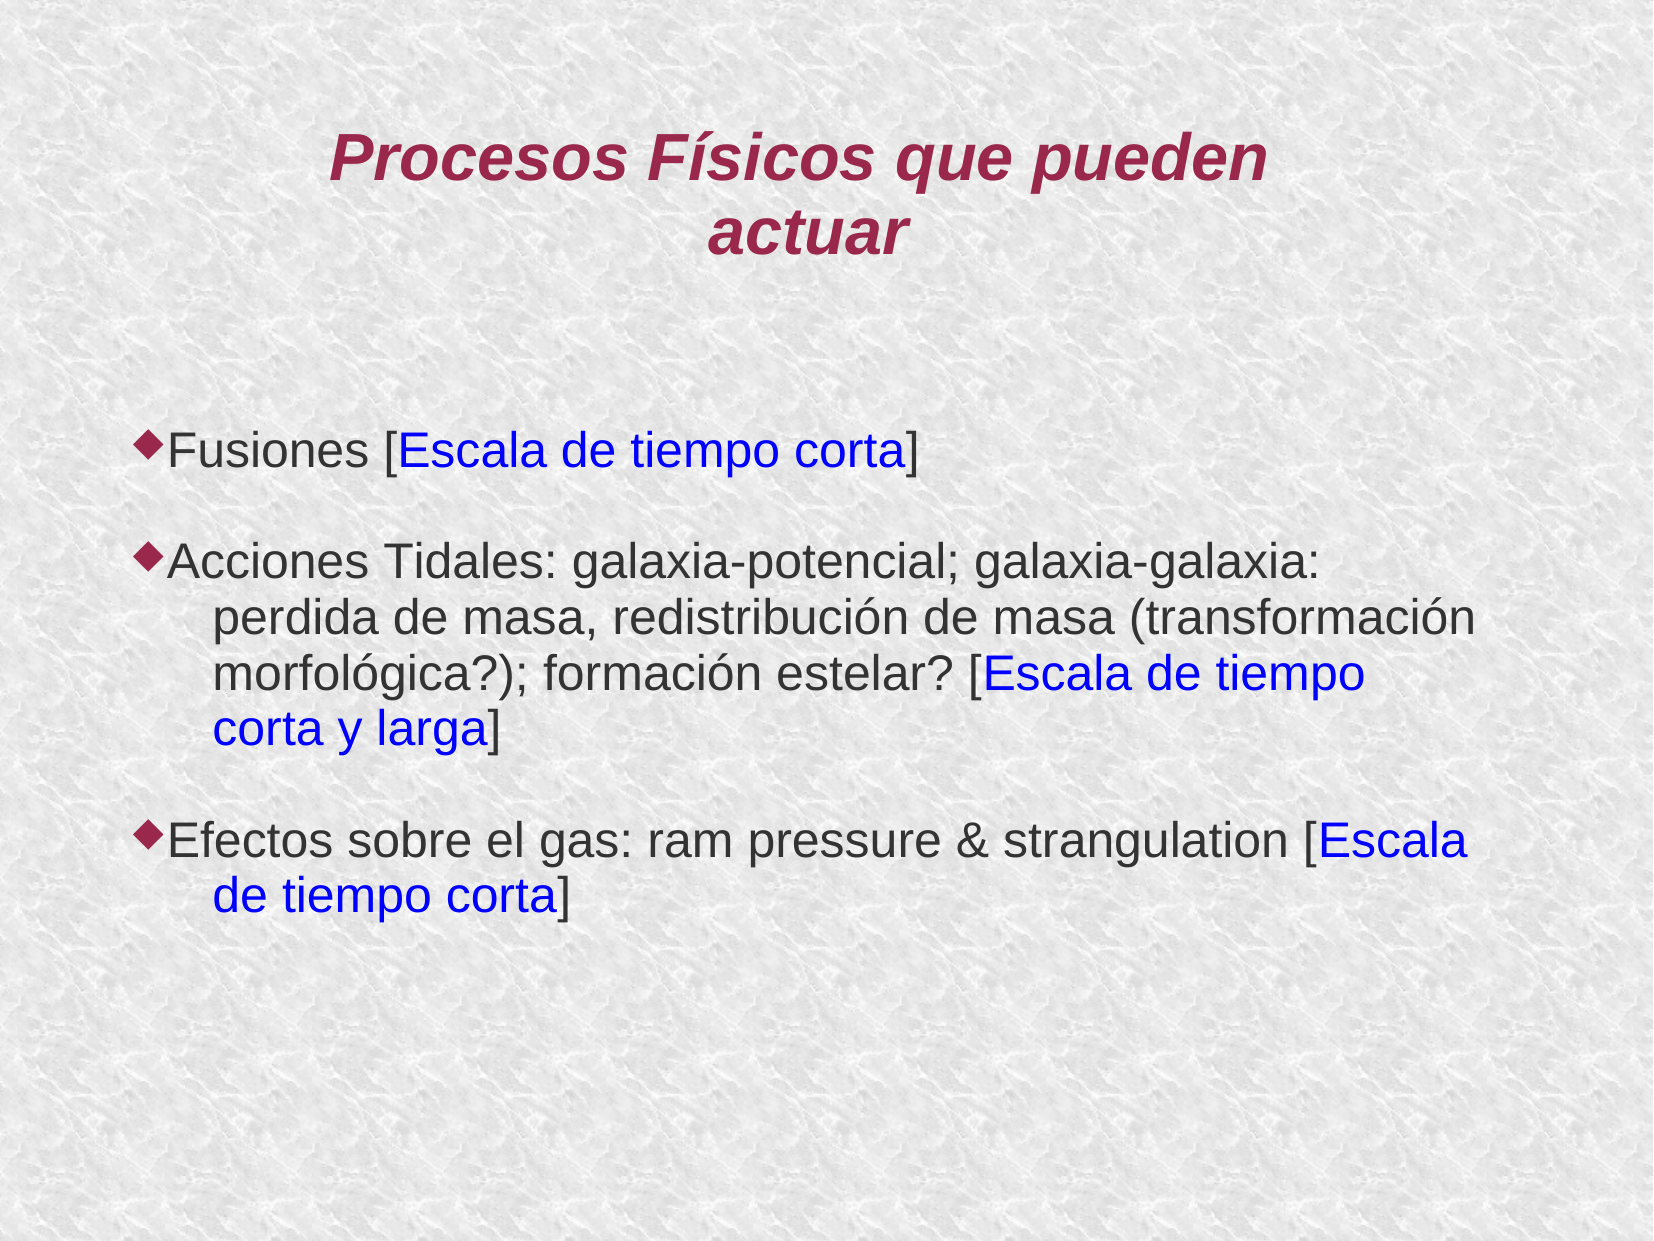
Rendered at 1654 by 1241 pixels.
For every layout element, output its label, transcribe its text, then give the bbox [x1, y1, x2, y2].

title Procesos Físicos que pueden actuar [82, 90, 1535, 298]
picture [0, 0, 1654, 1241]
list Fusiones [Escala de tiempo corta] Acciones Tidales: galaxia-potencial; galaxia-galaxia: perdida de masa, redistribución de masa (transformación morfológica?); formación estelar? [Escala de tiempo corta y larga] Efectos sobre el gas: ram pressure & strangulation [Escala de tiempo corta] [129, 421, 1488, 1241]
